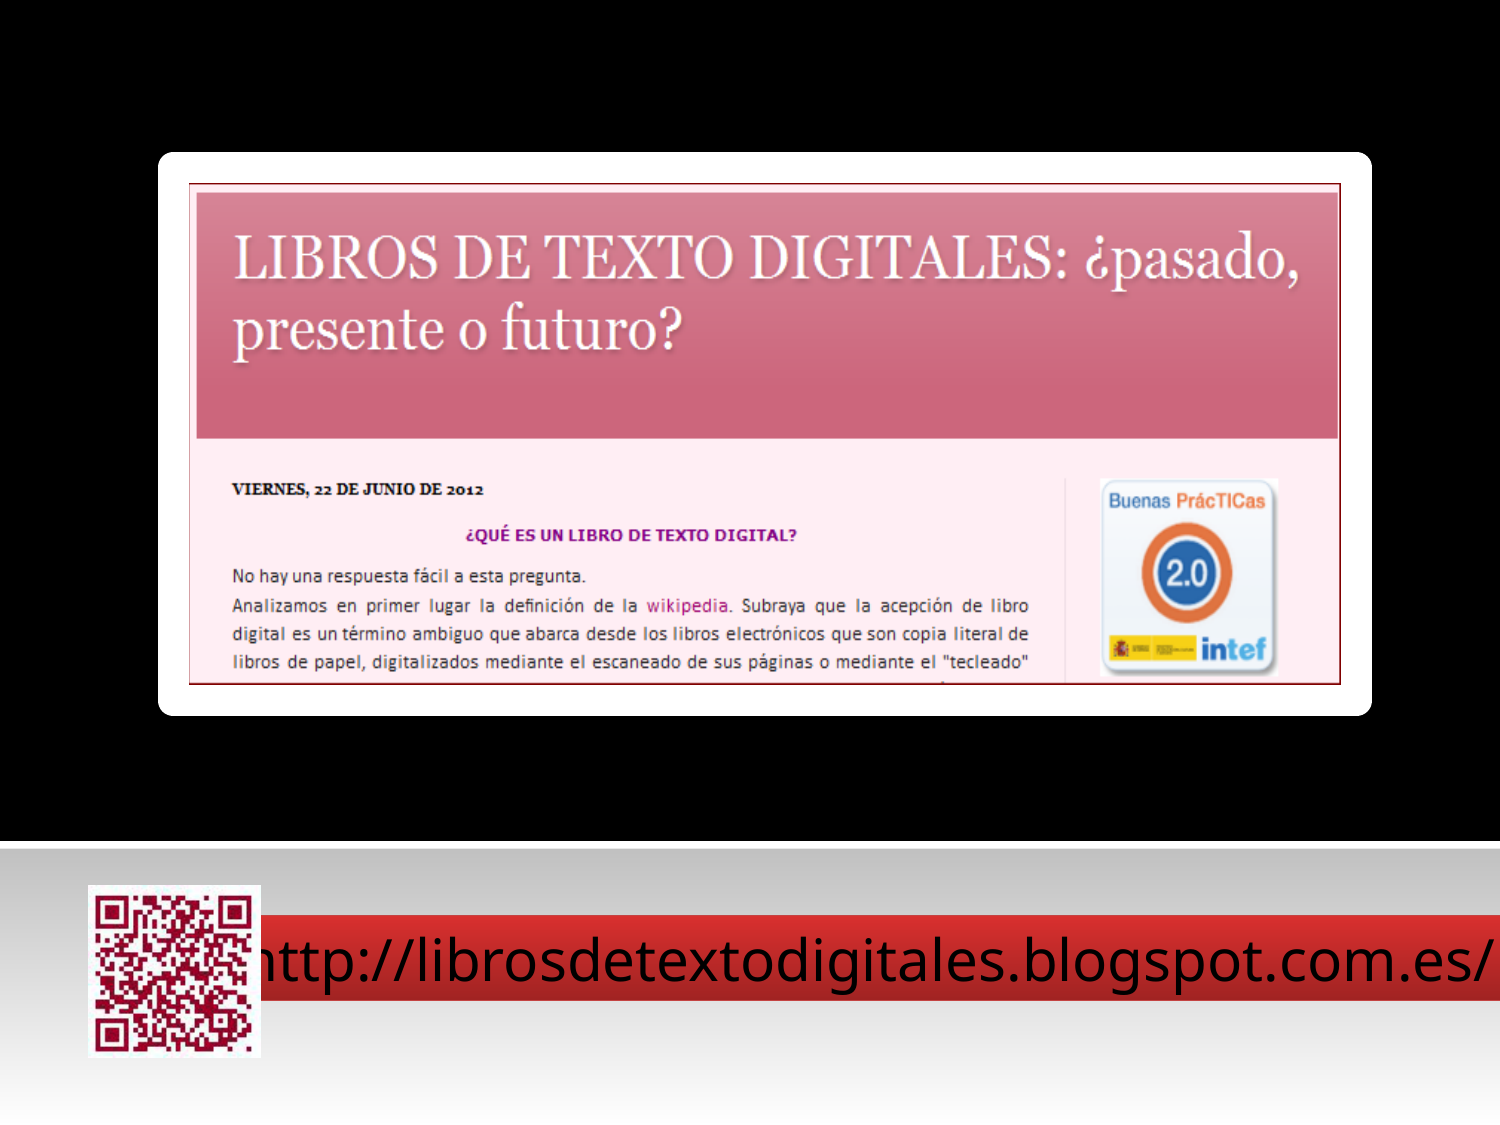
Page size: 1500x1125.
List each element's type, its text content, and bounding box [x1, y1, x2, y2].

text_box http://librosdetextodigitales.blogspot.com.es/ [261, 915, 1500, 1001]
picture [188, 183, 1341, 686]
picture [88, 885, 261, 1058]
